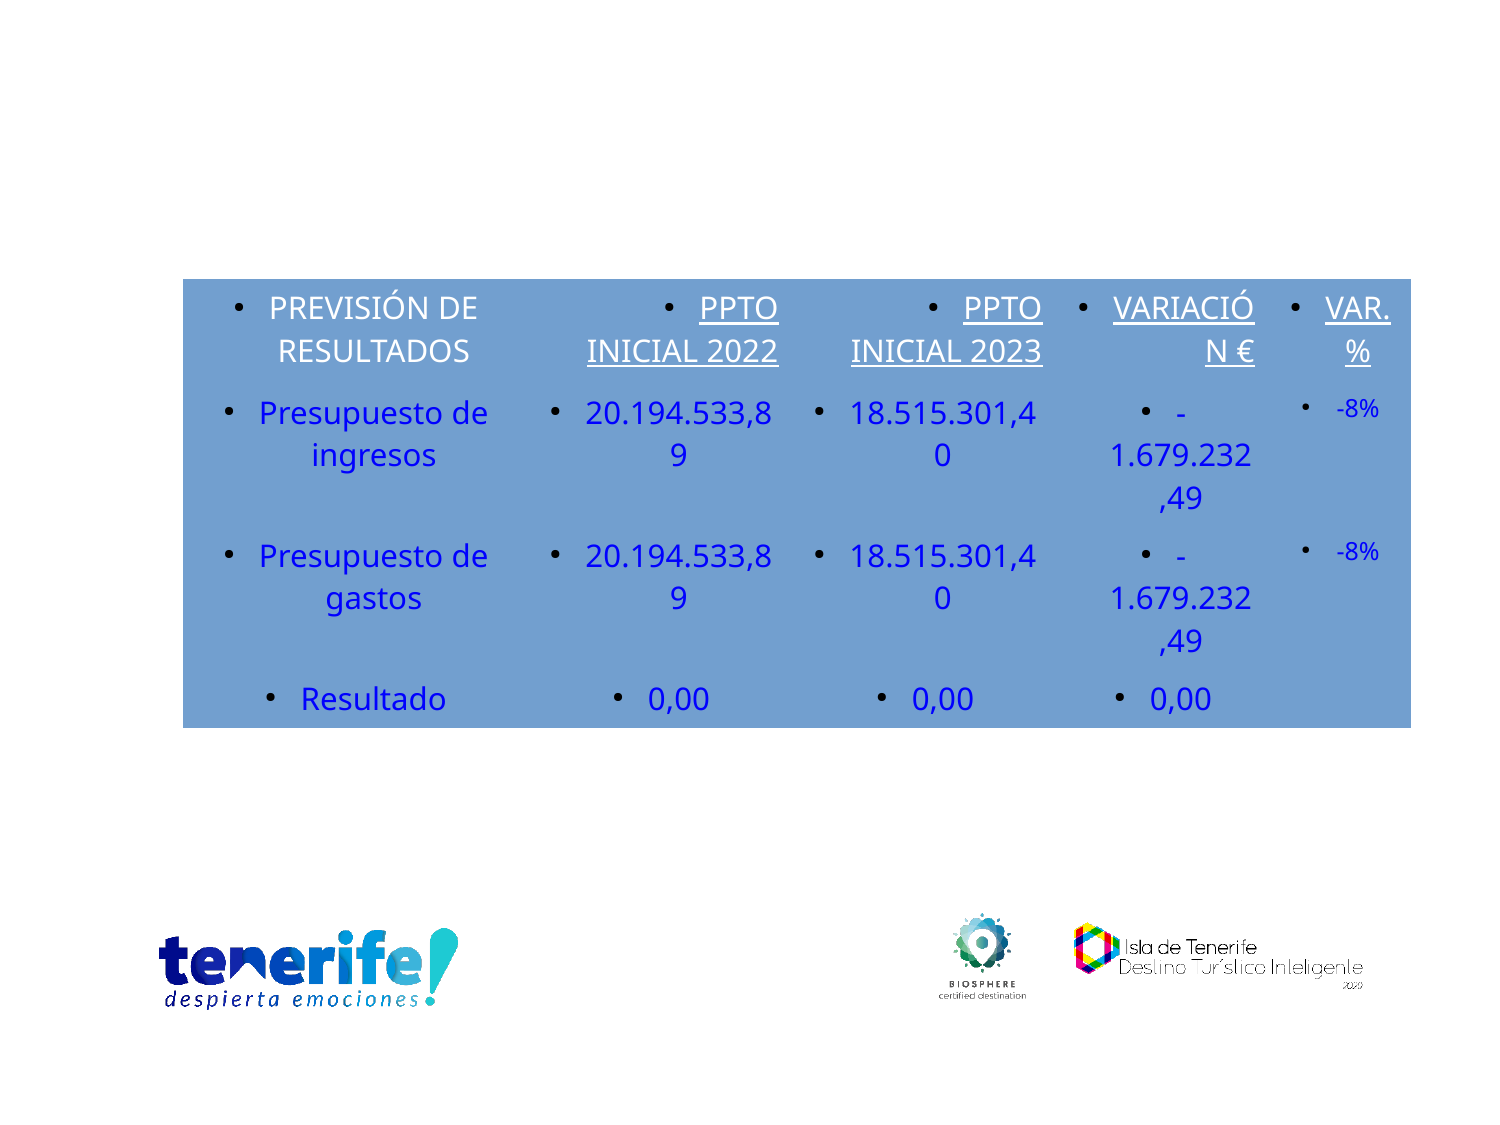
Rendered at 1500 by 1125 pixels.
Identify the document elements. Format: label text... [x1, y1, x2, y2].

table_cell -8% [1270, 526, 1411, 669]
table_cell 20.194.533,89 [529, 383, 793, 526]
picture [1074, 922, 1363, 992]
picture [918, 904, 1046, 1010]
table_cell 18.515.301,40 [793, 383, 1057, 526]
table_header VARIACIÓN € [1057, 279, 1270, 383]
table_cell Resultado [183, 669, 529, 728]
table_cell 0,00 [793, 669, 1057, 728]
table_cell 0,00 [529, 669, 793, 728]
table_header PPTO INICIAL 2023 [793, 279, 1057, 383]
table_cell 20.194.533,89 [529, 526, 793, 669]
table_header VAR. % [1270, 279, 1411, 383]
table_cell -1.679.232,49 [1057, 526, 1270, 669]
table_header PPTO INICIAL 2022 [529, 279, 793, 383]
picture [159, 928, 458, 1010]
table_cell [1270, 669, 1411, 728]
table_cell 18.515.301,40 [793, 526, 1057, 669]
table_cell -8% [1270, 383, 1411, 526]
table_cell -1.679.232,49 [1057, 383, 1270, 526]
table_cell Presupuesto de ingresos [183, 383, 529, 526]
table_cell Presupuesto de gastos [183, 526, 529, 669]
table_cell 0,00 [1057, 669, 1270, 728]
table_header PREVISIÓN DE RESULTADOS [183, 279, 529, 383]
